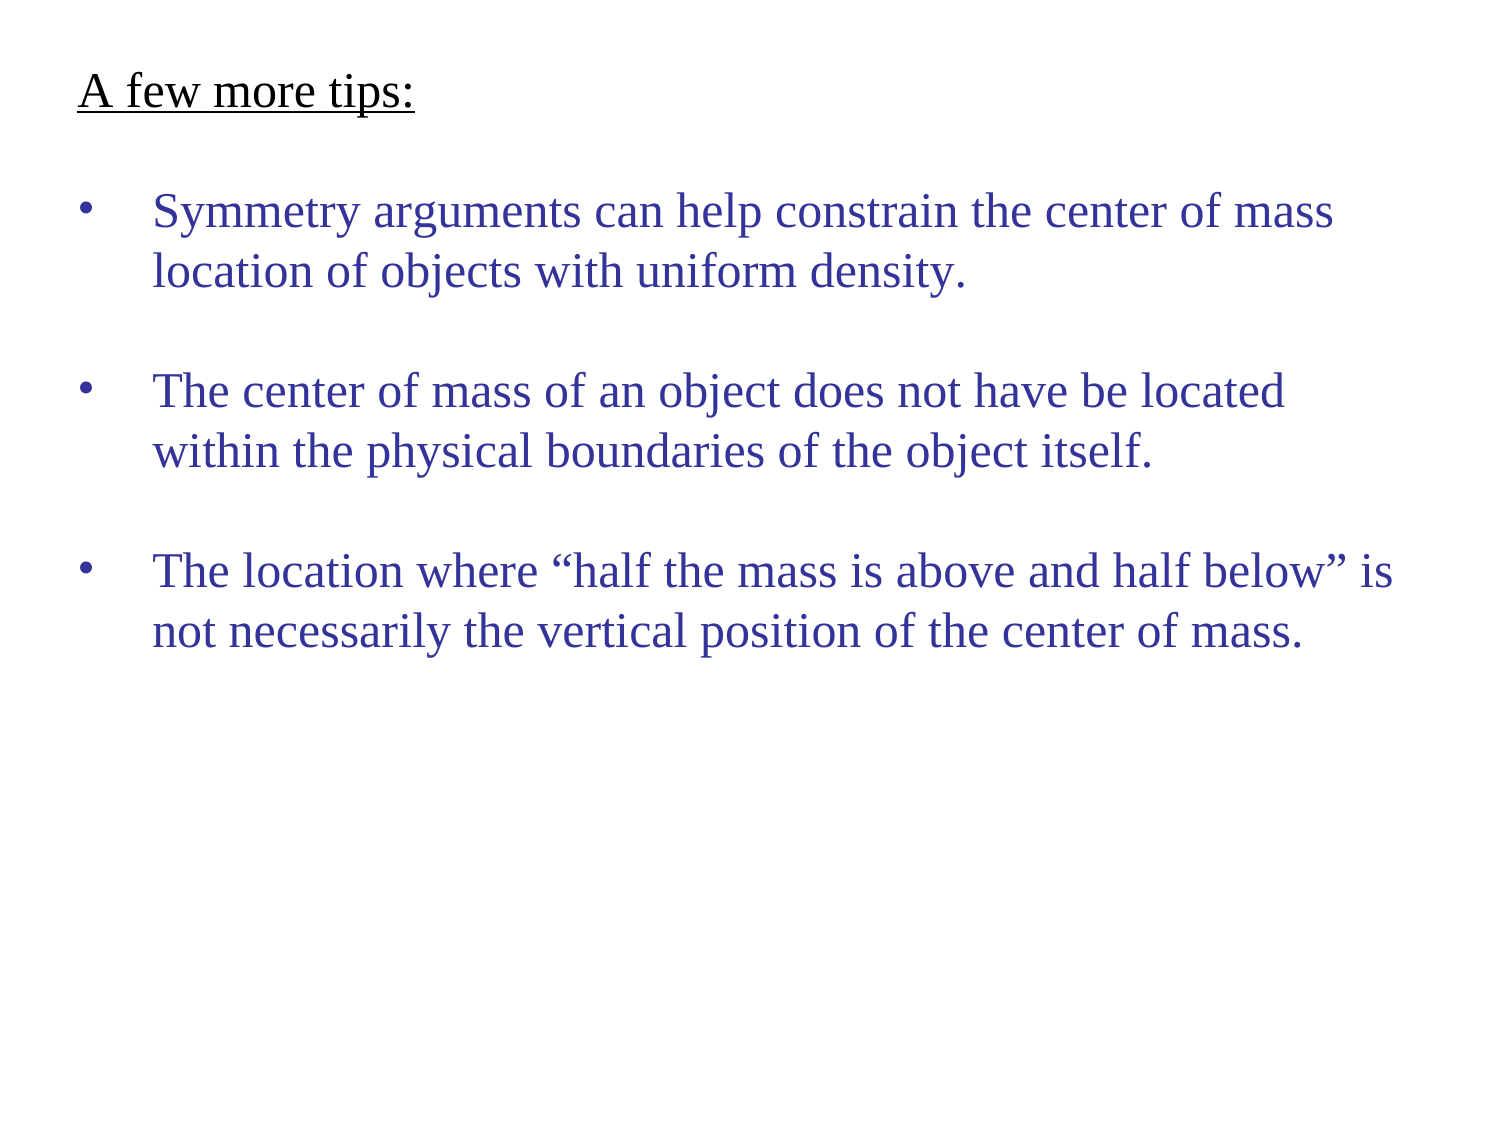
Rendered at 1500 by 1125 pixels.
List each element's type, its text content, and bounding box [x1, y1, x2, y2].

text_box A few more tips: Symmetry arguments can help constrain the center of mass location of objects with uniform density. The center of mass of an object does not have be located within the physical boundaries of the object itself. The location where “half the mass is above and half below” is not necessarily the vertical position of the center of mass. [62, 49, 1438, 726]
